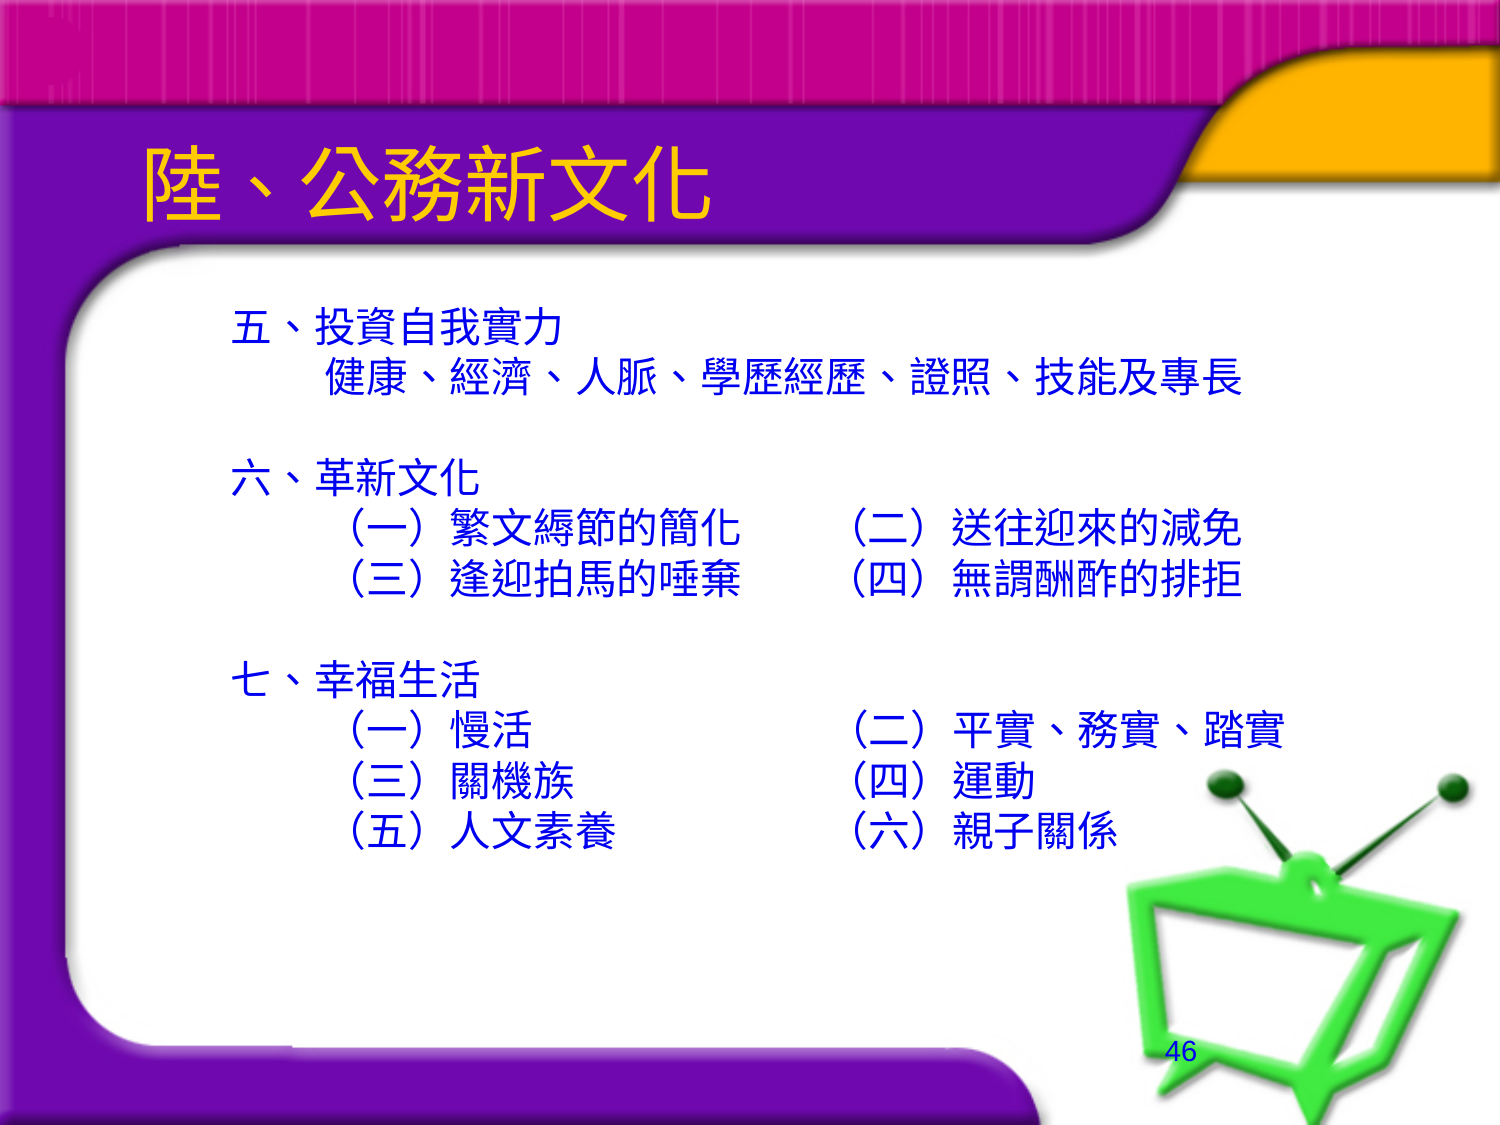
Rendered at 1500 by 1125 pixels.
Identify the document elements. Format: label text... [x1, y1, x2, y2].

list 五、投資自我實力 健康、經濟、人脈、學歷經歷、證照、技能及專長 六、革新文化 （一）繁文縟節的簡化 （二）送往迎來的減免 （三）逢迎拍馬的唾棄 （四）無謂酬酢的排拒 七、幸福生活 （一）慢活 （二）平實、務實、踏實 （三）關機族 （四）運動 （五）人文素養 （六）親子關係 [159, 302, 1387, 977]
title 陸、公務新文化 [125, 125, 1313, 263]
text_box [1149, 1025, 1463, 1101]
